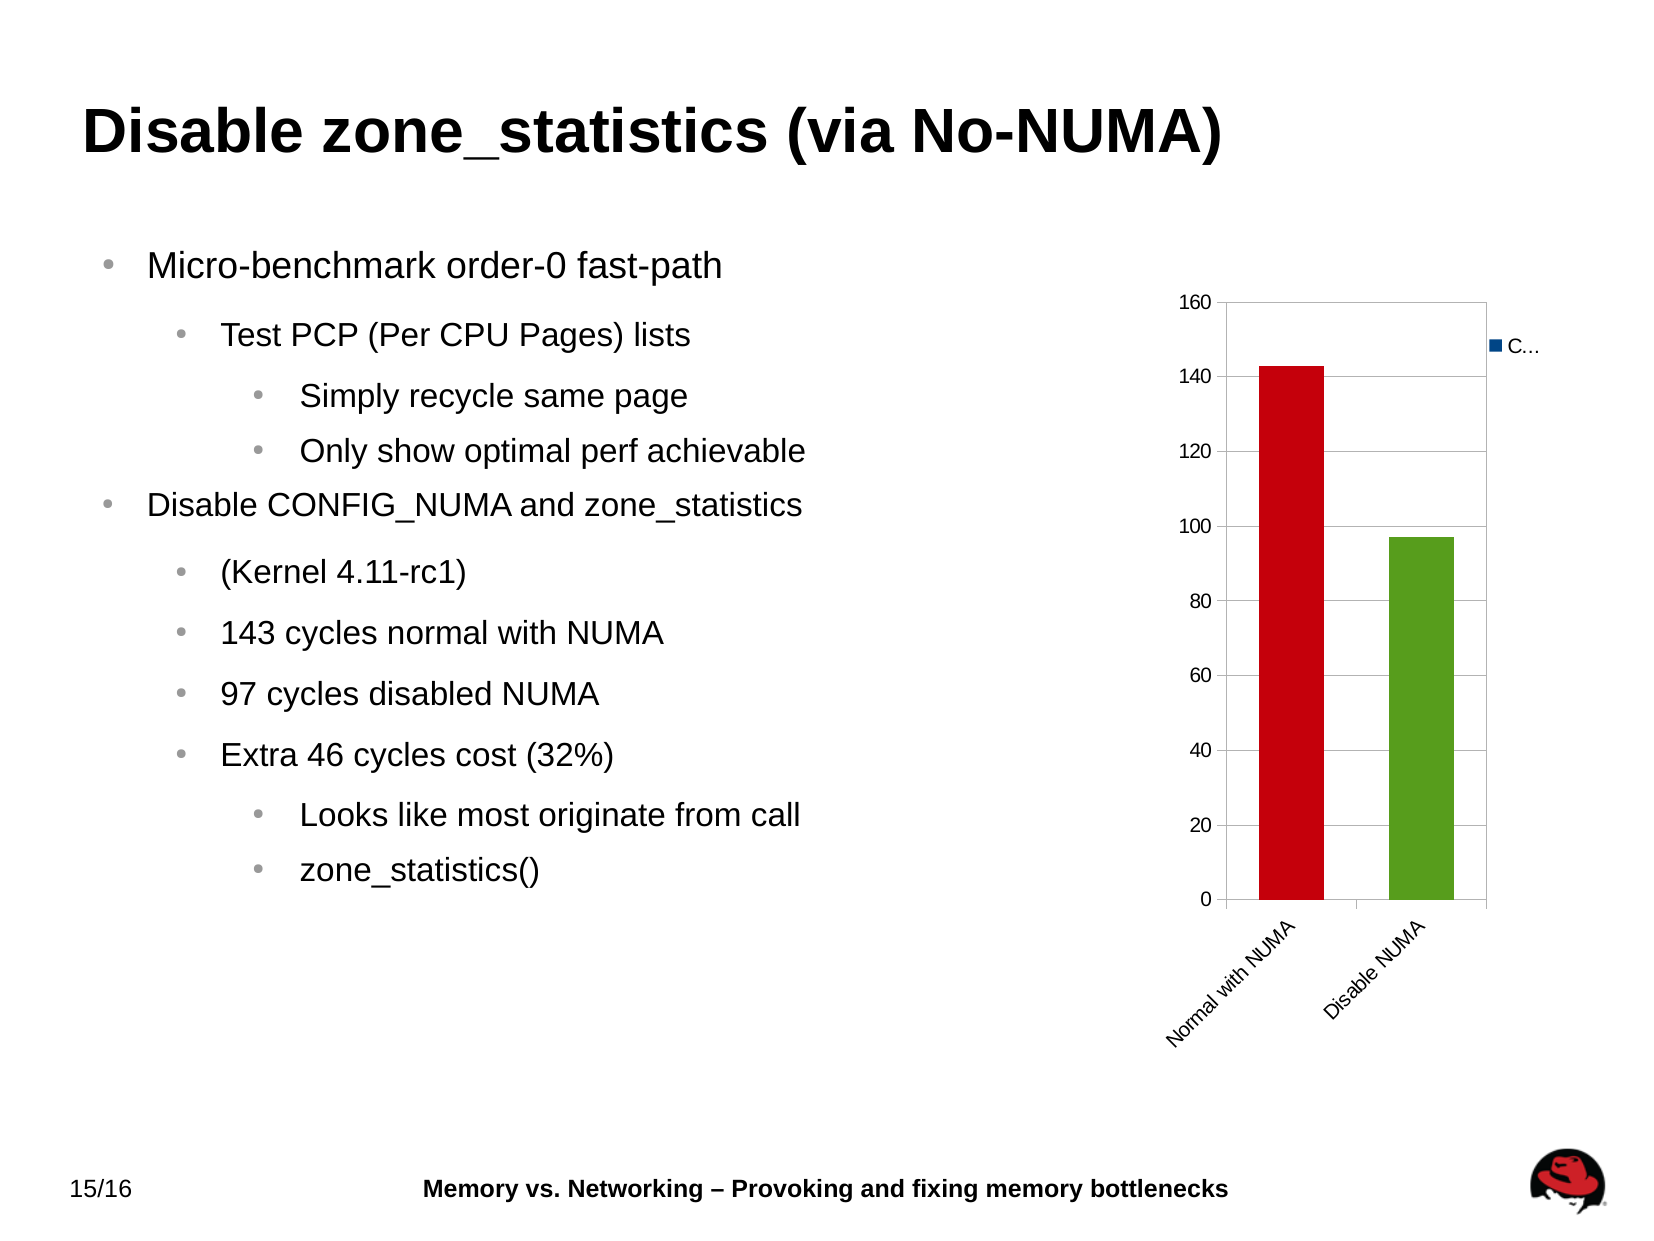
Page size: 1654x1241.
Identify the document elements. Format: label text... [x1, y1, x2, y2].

list Micro-benchmark order-0 fast-path Test PCP (Per CPU Pages) lists Simply recycle same page Only show optimal perf achievable Disable CONFIG_NUMA and zone_statistics (Kernel 4.11-rc1) 143 cycles normal with NUMA 97 cycles disabled NUMA Extra 46 cycles cost (32%) Looks like most originate from call zone_statistics() [86, 244, 1088, 1039]
title Disable zone_statistics (via No-NUMA) [82, 37, 1571, 226]
picture [1529, 1146, 1613, 1224]
chart [1152, 274, 1576, 1069]
